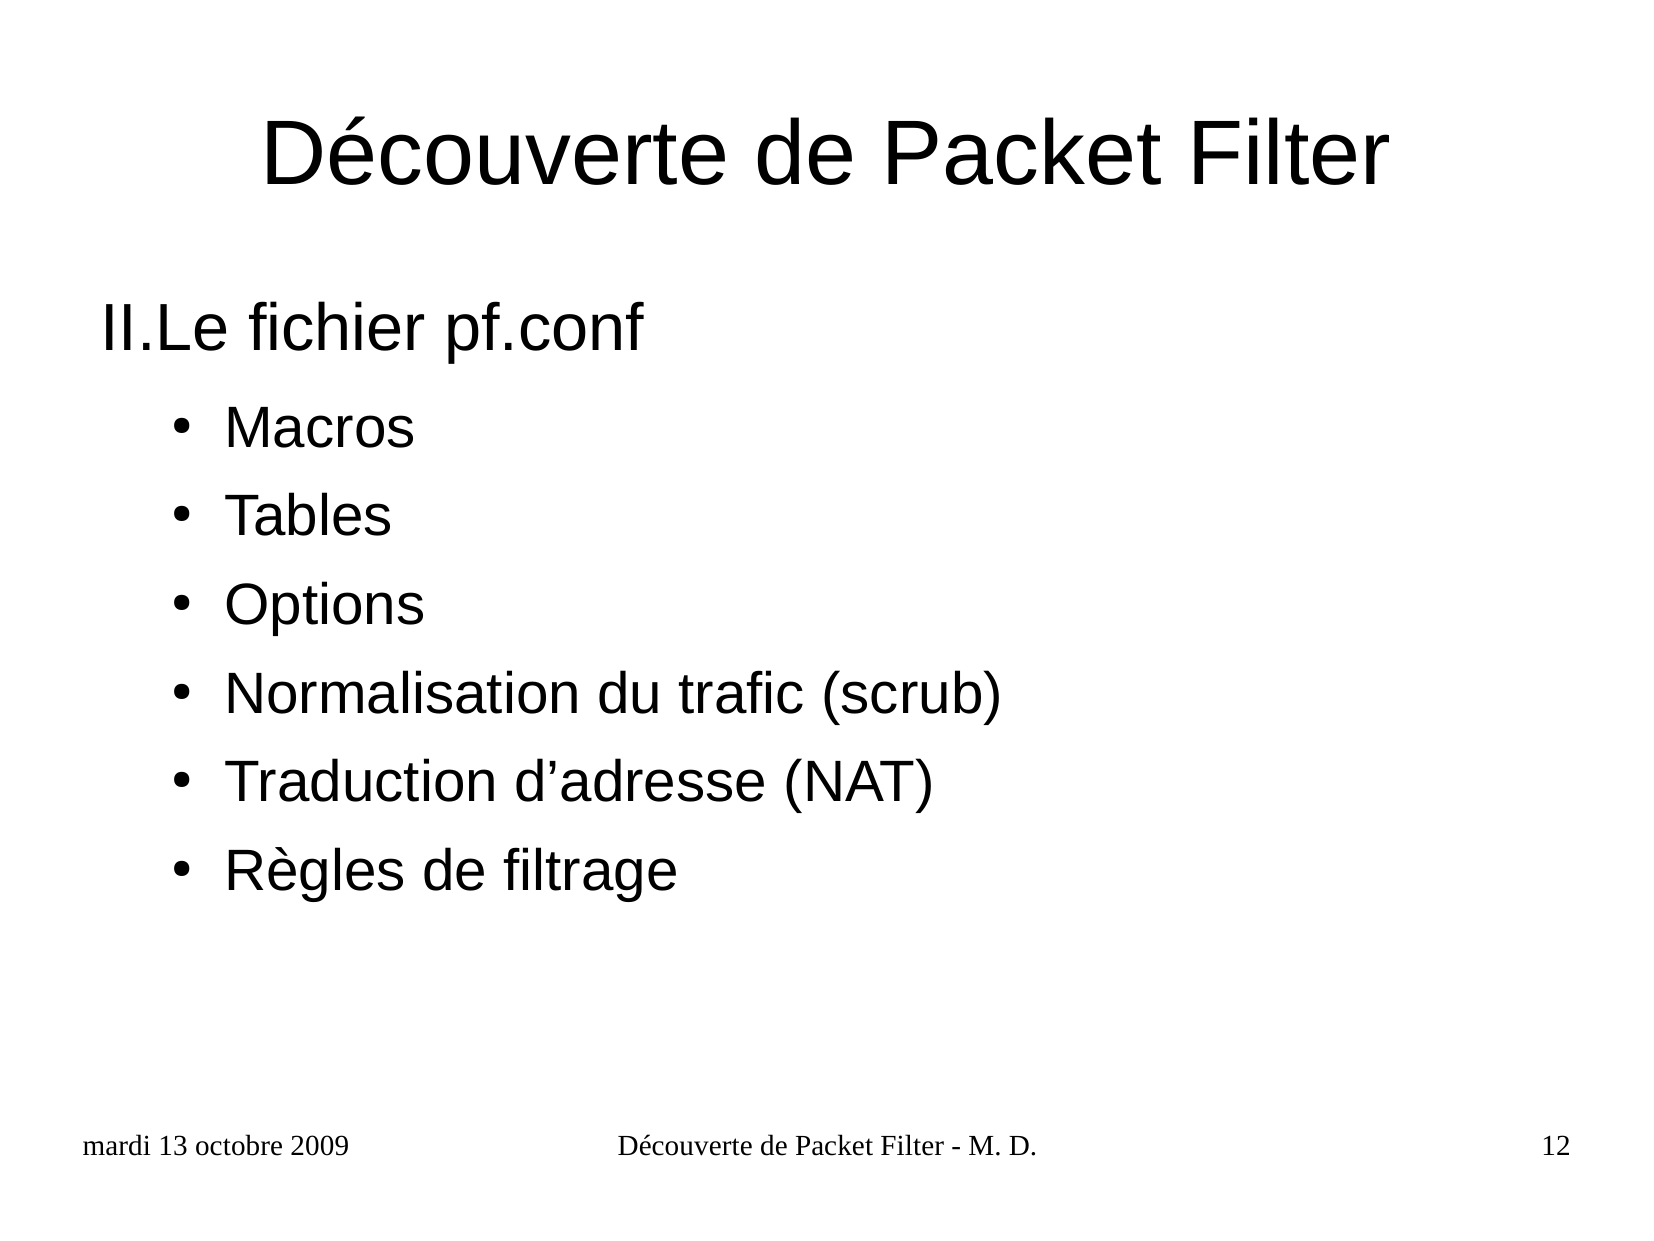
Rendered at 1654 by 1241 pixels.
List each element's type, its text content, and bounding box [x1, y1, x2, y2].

title Découverte de Packet Filter [82, 49, 1571, 257]
list Le fichier pf.conf Macros Tables Options Normalisation du trafic (scrub) Traduction d’adresse (NAT) Règles de filtrage [82, 290, 1571, 1109]
